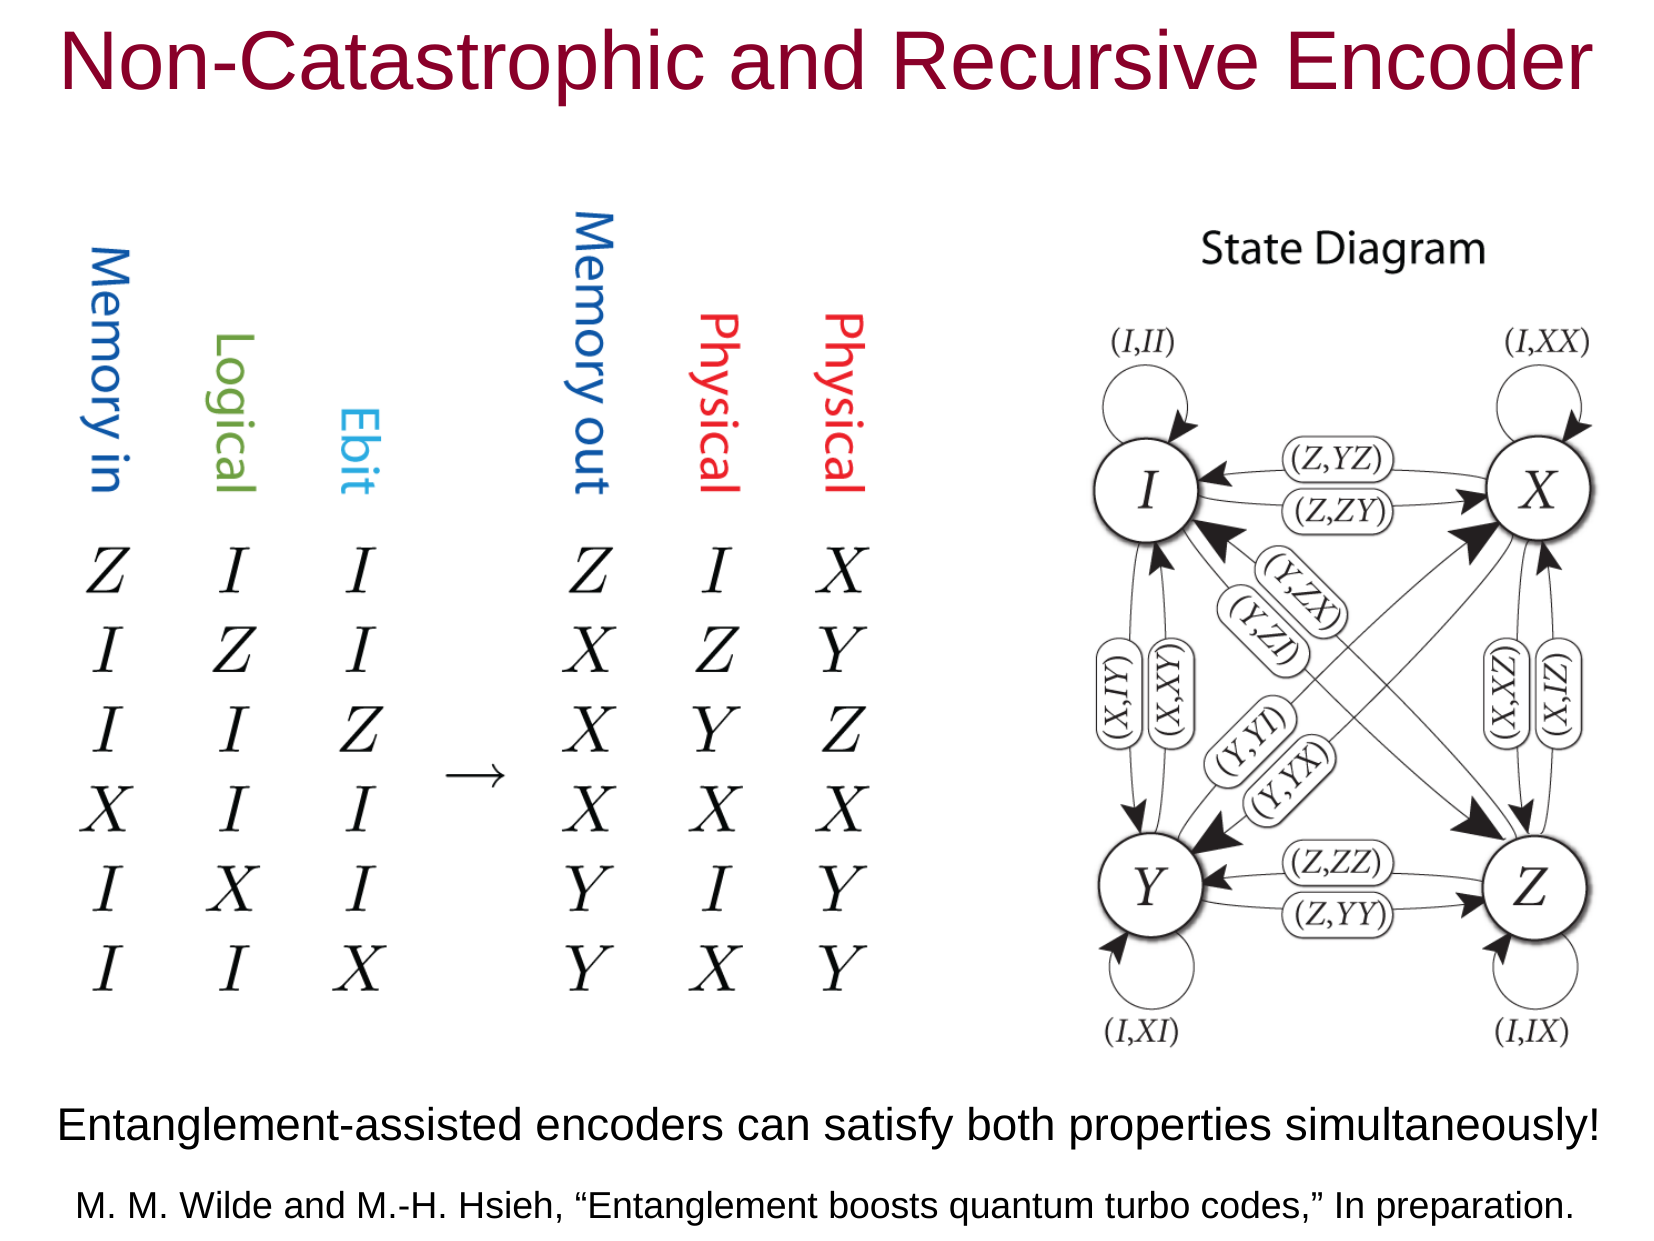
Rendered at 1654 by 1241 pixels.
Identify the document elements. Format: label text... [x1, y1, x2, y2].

title Non-Catastrophic and Recursive Encoder [0, 0, 1654, 114]
text_box M. M. Wilde and M.-H. Hsieh, “Entanglement boosts quantum turbo codes,” In preparation. [60, 1177, 1593, 1235]
picture [77, 209, 1601, 1054]
text_box Entanglement-assisted encoders can satisfy both properties simultaneously! [41, 1091, 1616, 1158]
